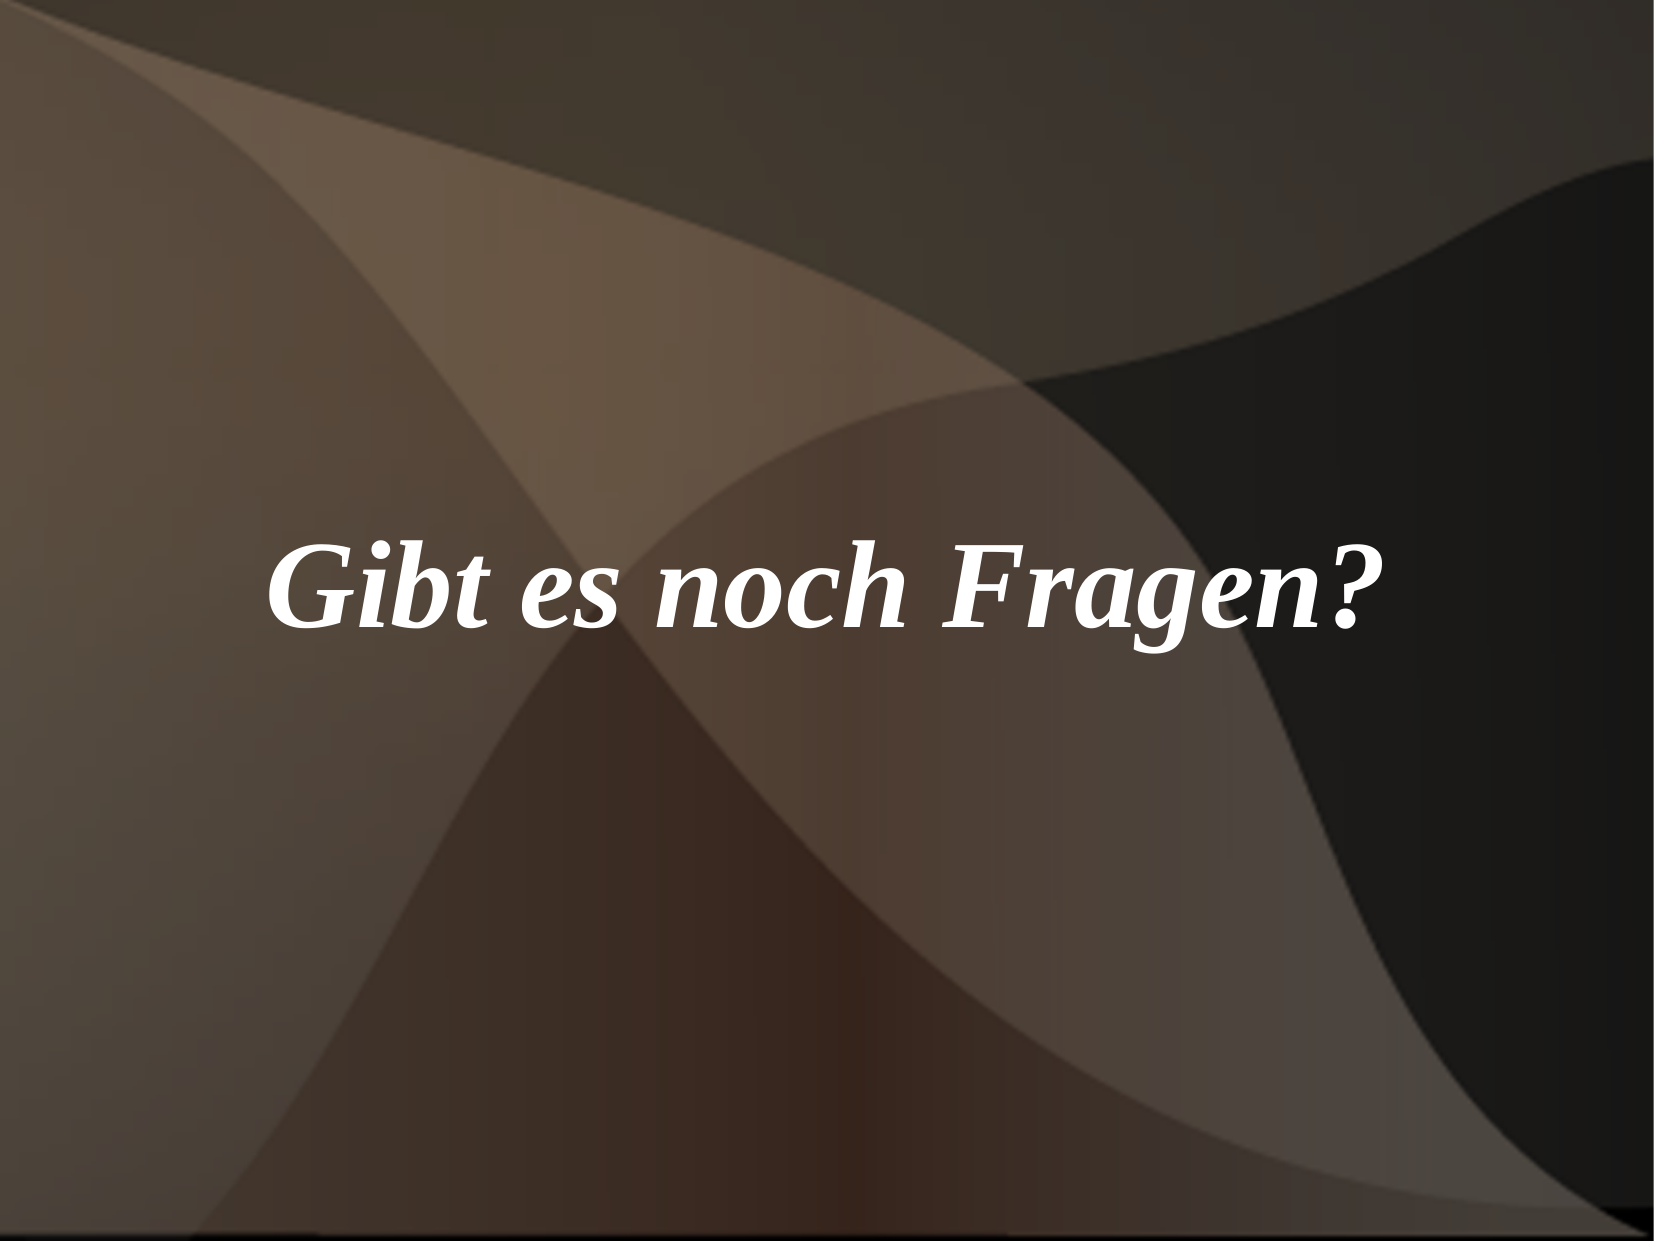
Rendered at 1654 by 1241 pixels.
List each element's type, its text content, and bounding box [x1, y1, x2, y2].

title Gibt es noch Fragen? [82, 49, 1571, 1123]
picture [0, 0, 1654, 1241]
